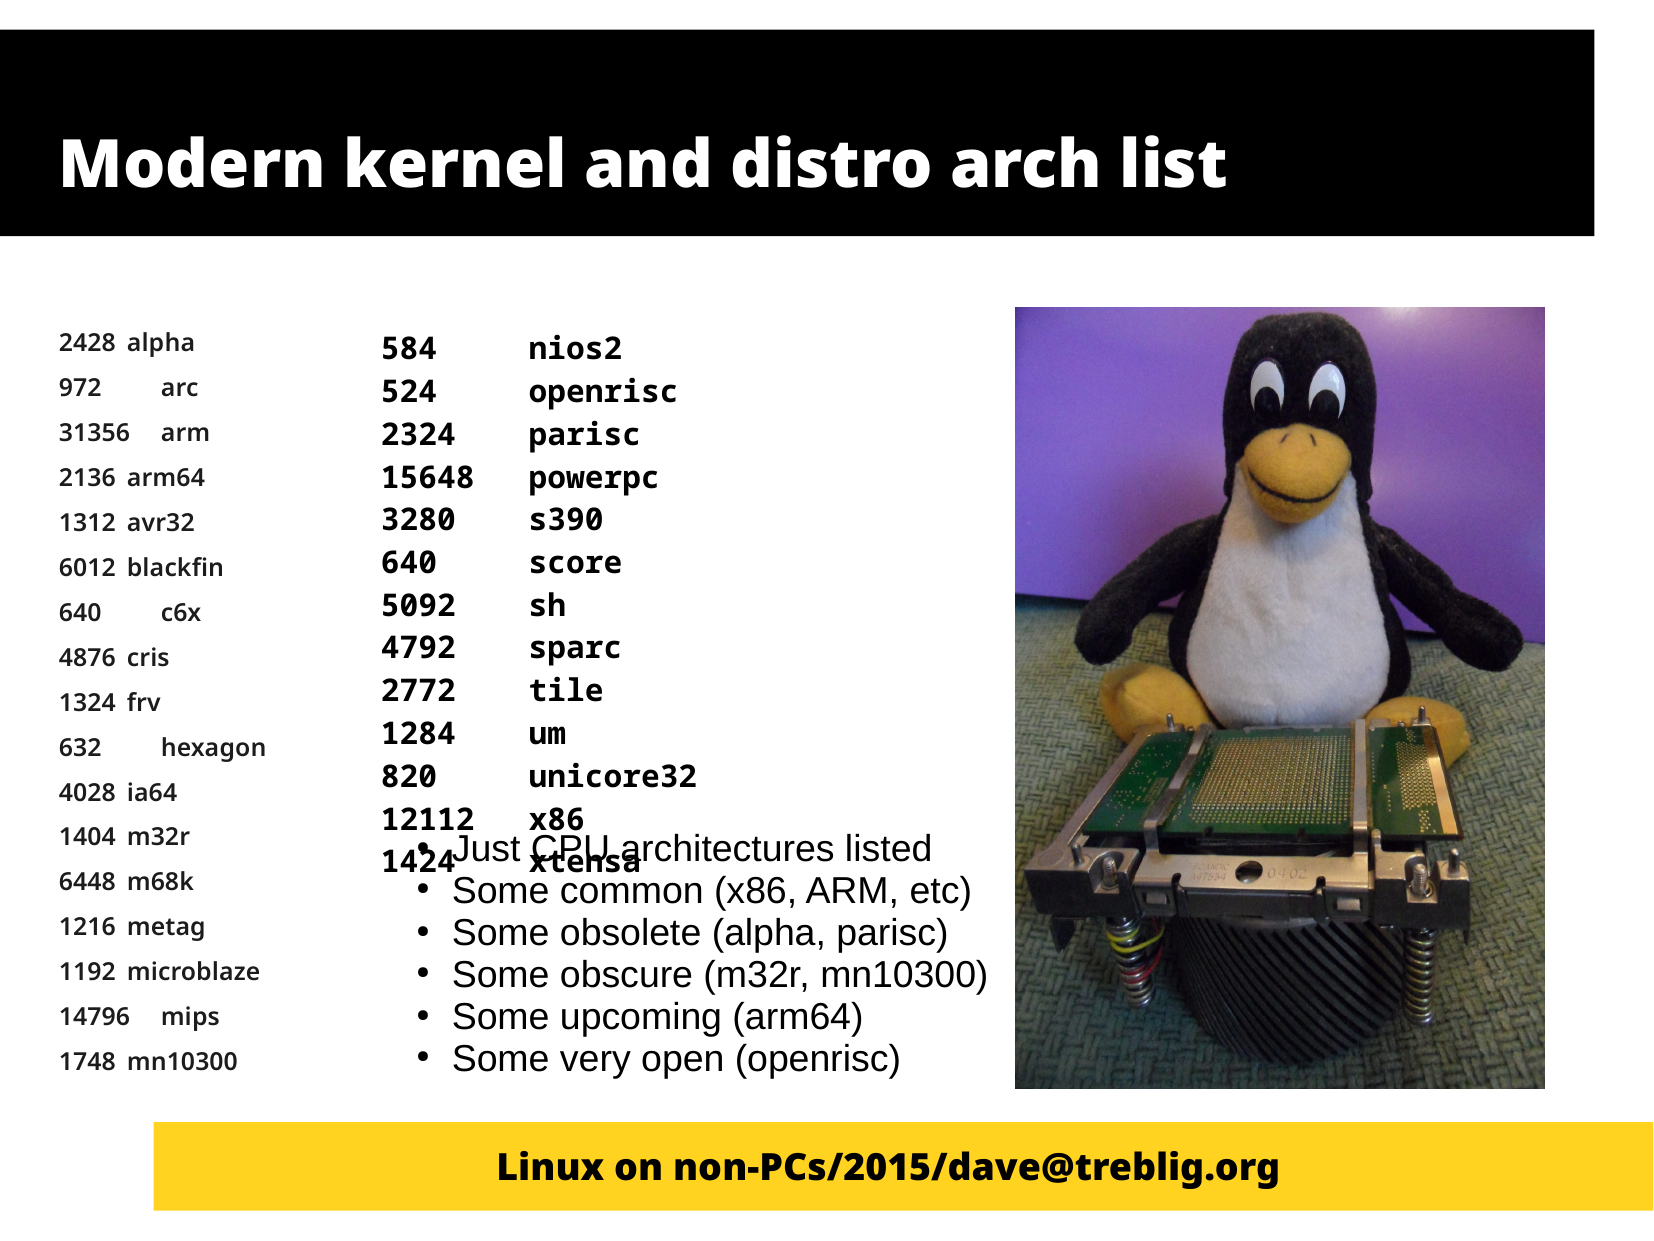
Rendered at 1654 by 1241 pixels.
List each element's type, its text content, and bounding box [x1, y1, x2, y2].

picture [1015, 307, 1545, 1090]
text_box 584 nios2 524 openrisc 2324 parisc 15648 powerpc 3280 s390 640 score 5092 sh 4792 sparc 2772 tile 1284 um 820 unicore32 12112 x86 1424 xtensa [366, 318, 815, 845]
text_box Just CPU architectures listed Some common (x86, ARM, etc) Some obsolete (alpha, parisc) Some obscure (m32r, mn10300) Some upcoming (arm64) Some very open (openrisc) [401, 819, 1004, 1087]
title Modern kernel and distro arch list [59, 59, 1595, 207]
list 2428 alpha 972 arc 31356 arm 2136 arm64 1312 avr32 6012 blackfin 640 c6x 4876 cris 1324 frv 632 hexagon 4028 ia64 1404 m32r 6448 m68k 1216 metag 1192 microblaze 14796 mips 1748 mn10300 [59, 324, 438, 1093]
